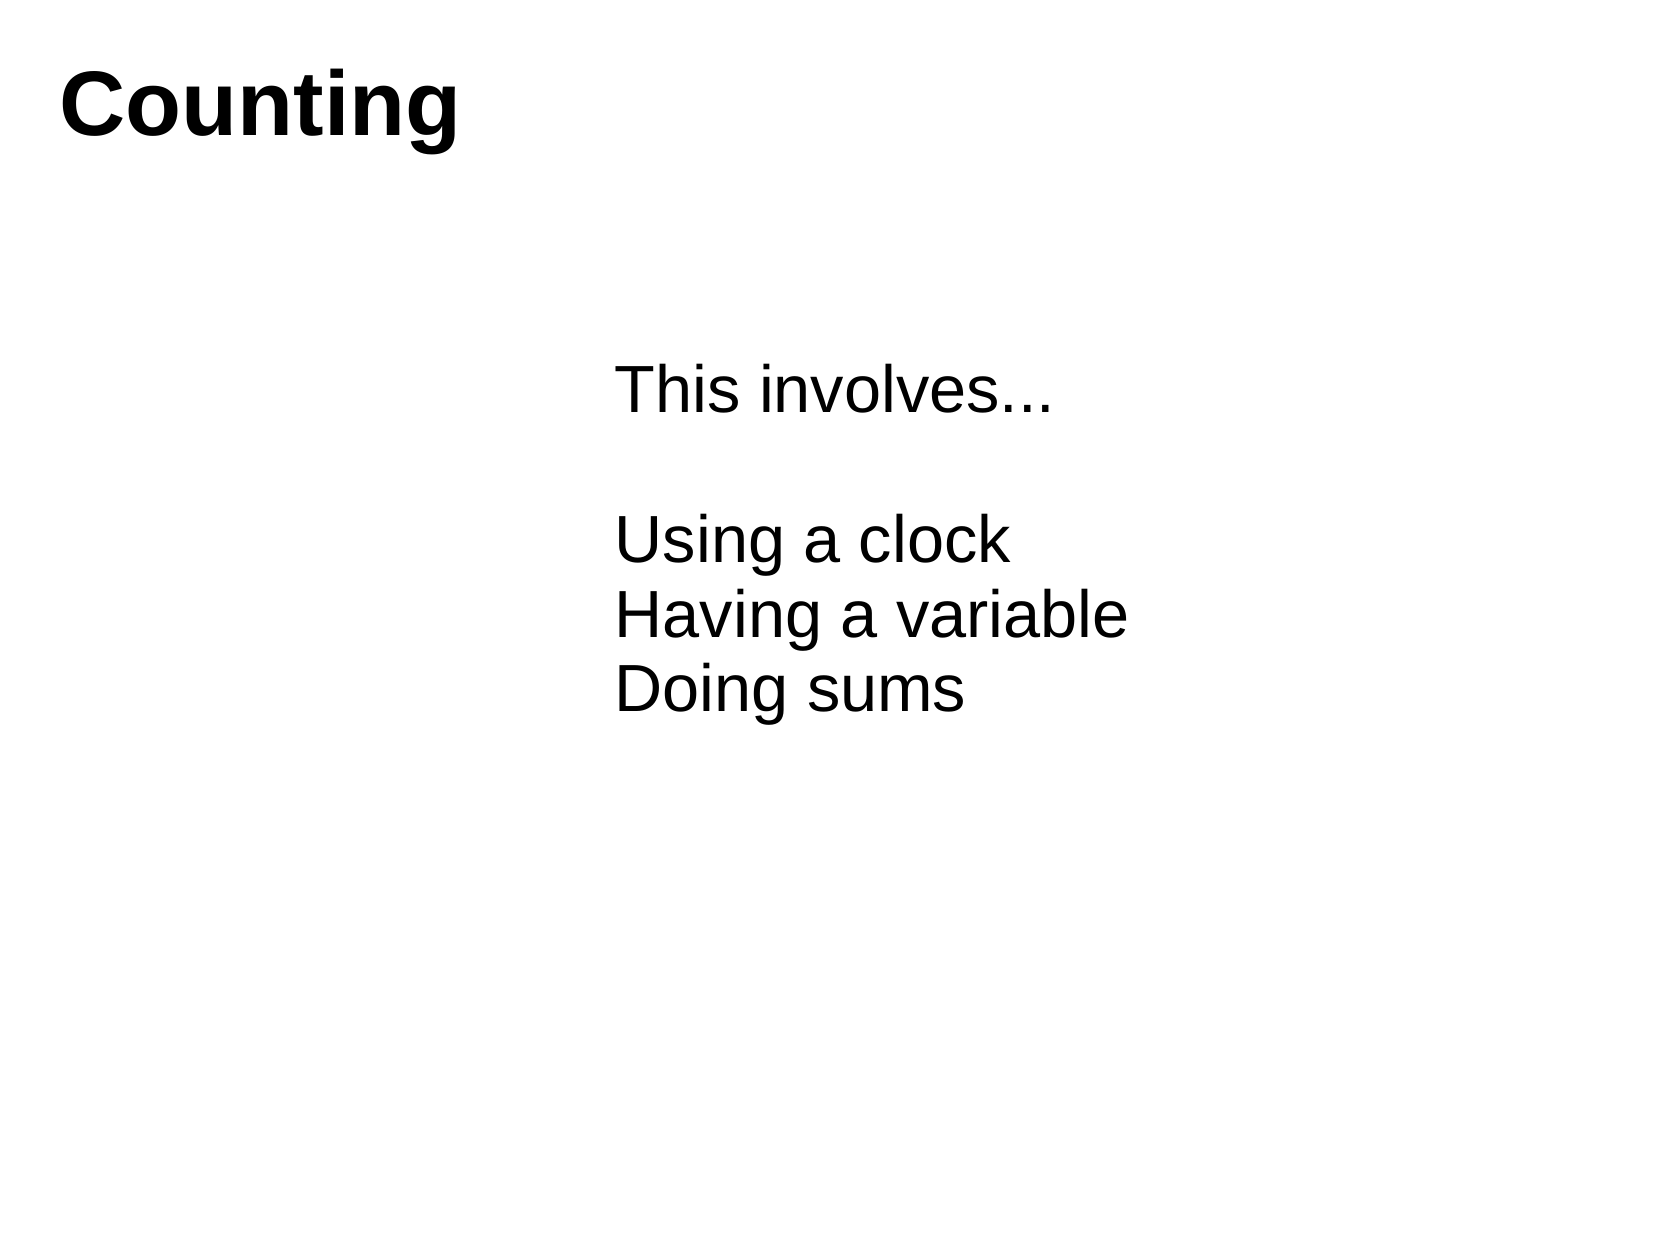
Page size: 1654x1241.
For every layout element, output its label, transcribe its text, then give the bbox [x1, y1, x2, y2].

text_box This involves... Using a clock Having a variable Doing sums [600, 345, 1471, 734]
text_box Counting [45, 45, 1654, 163]
